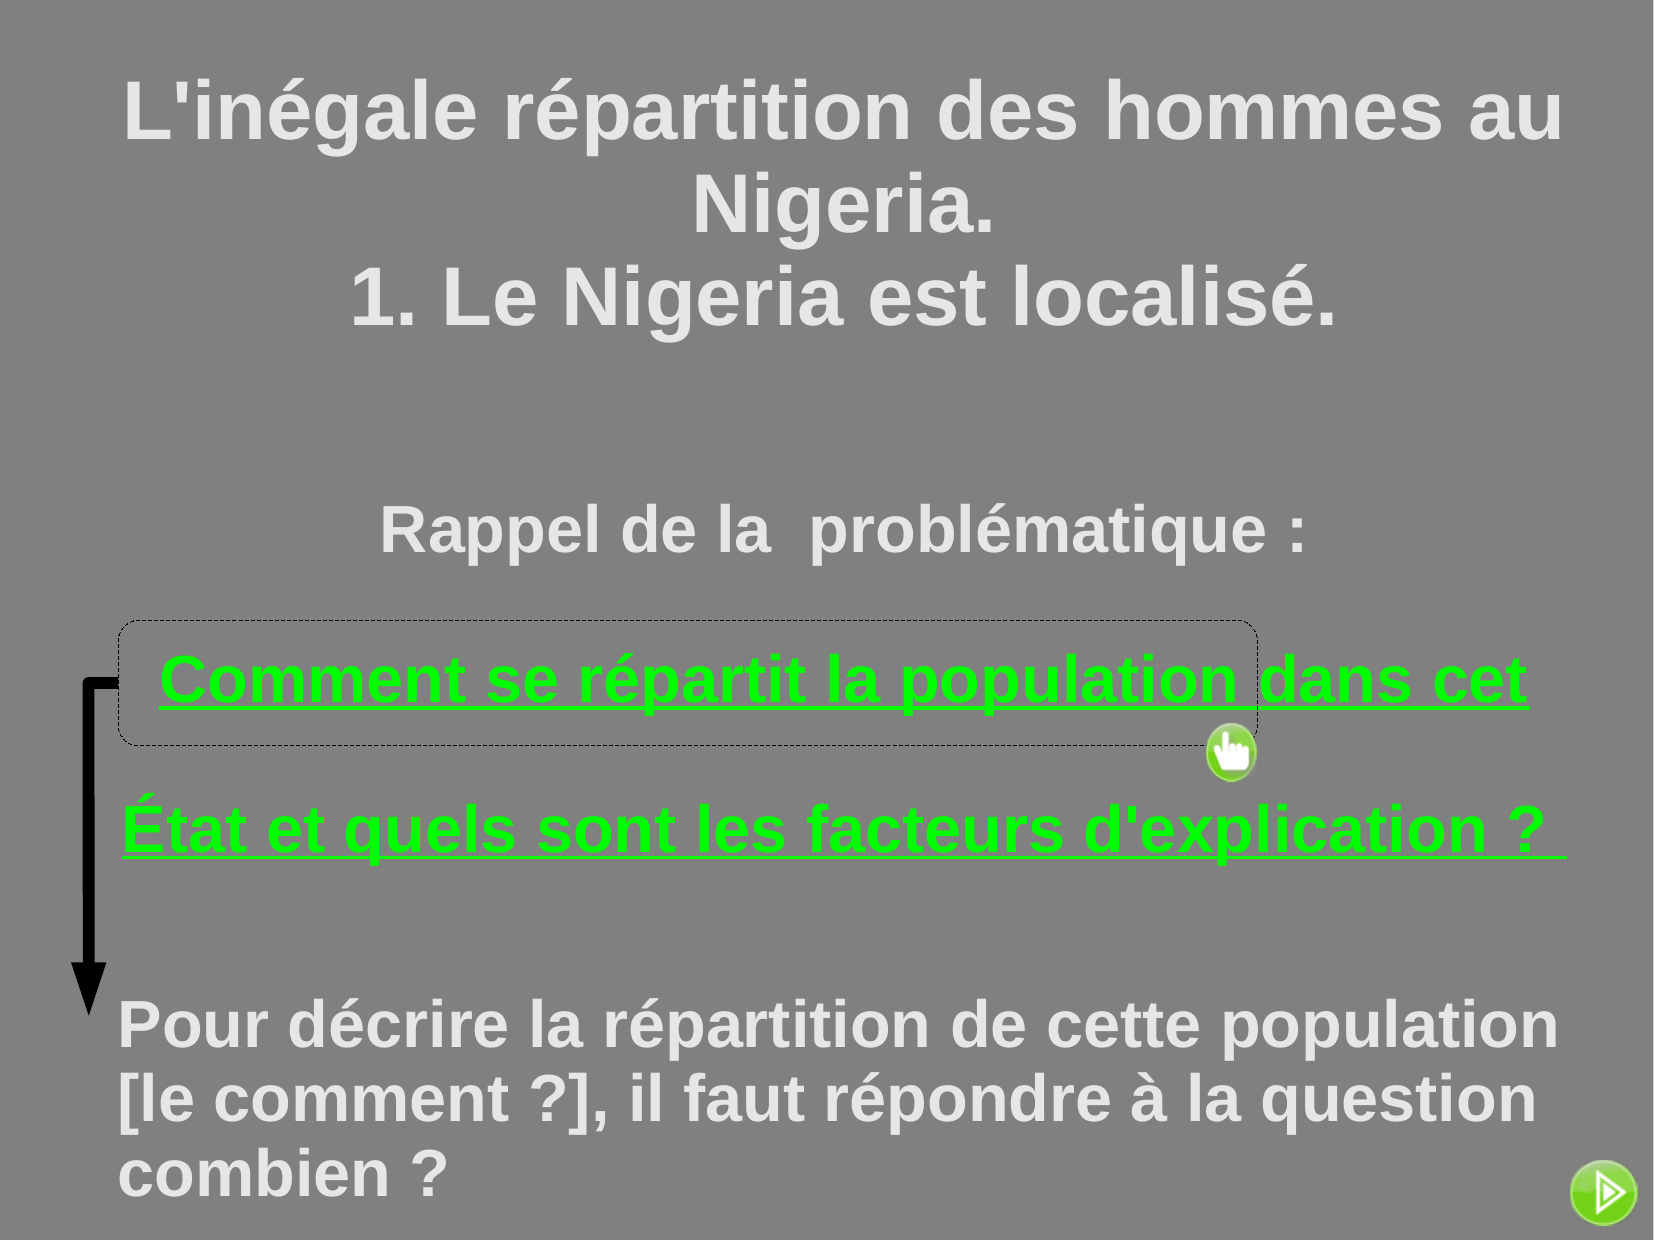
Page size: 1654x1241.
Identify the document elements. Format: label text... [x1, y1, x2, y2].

picture [1570, 1160, 1638, 1226]
subtitle L'inégale répartition des hommes au Nigeria. 1. Le Nigeria est localisé. Rappel de la problématique : Comment se répartit la population dans cet État et quels sont les facteurs d'explication ? [100, 63, 1589, 867]
text_box Pour décrire la répartition de cette population [le comment ?], il faut répondre à la question combien ? [102, 979, 1596, 1219]
picture [1206, 723, 1257, 782]
